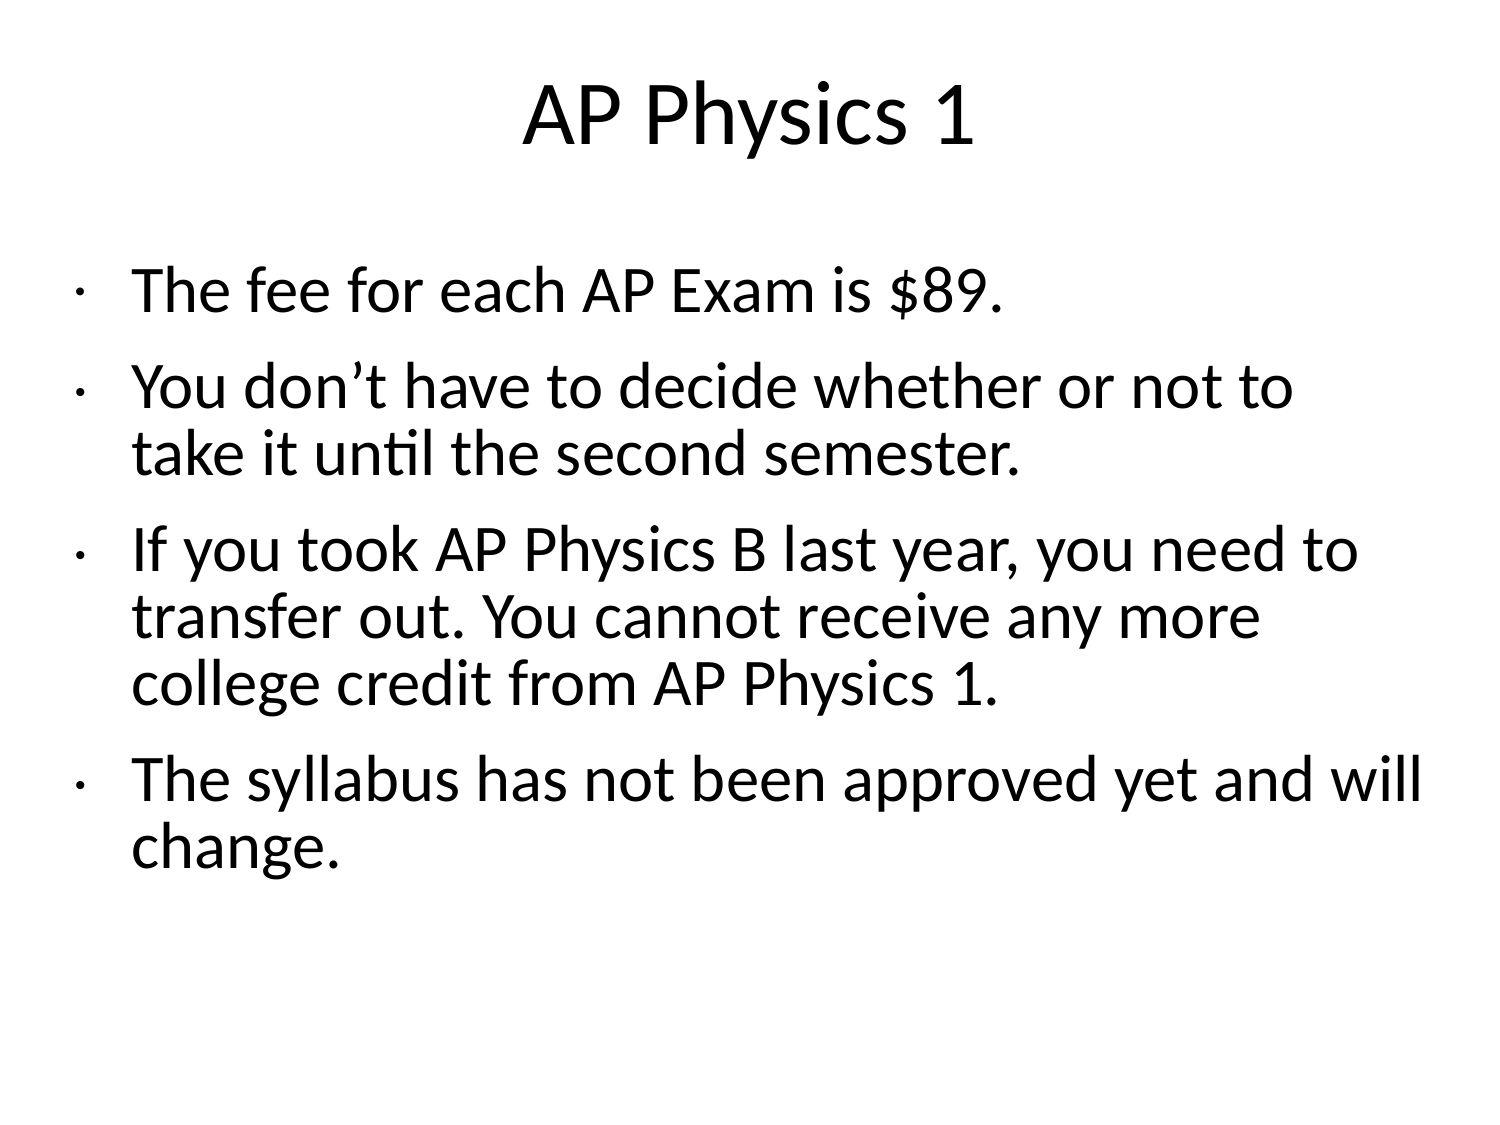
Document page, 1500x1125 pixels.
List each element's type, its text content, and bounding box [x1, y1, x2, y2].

list The fee for each AP Exam is $89. You don’t have to decide whether or not to take it until the second semester. If you took AP Physics B last year, you need to transfer out. You cannot receive any more college credit from AP Physics 1. The syllabus has not been approved yet and will change. [75, 262, 1425, 1005]
title AP Physics 1 [75, 45, 1425, 233]
